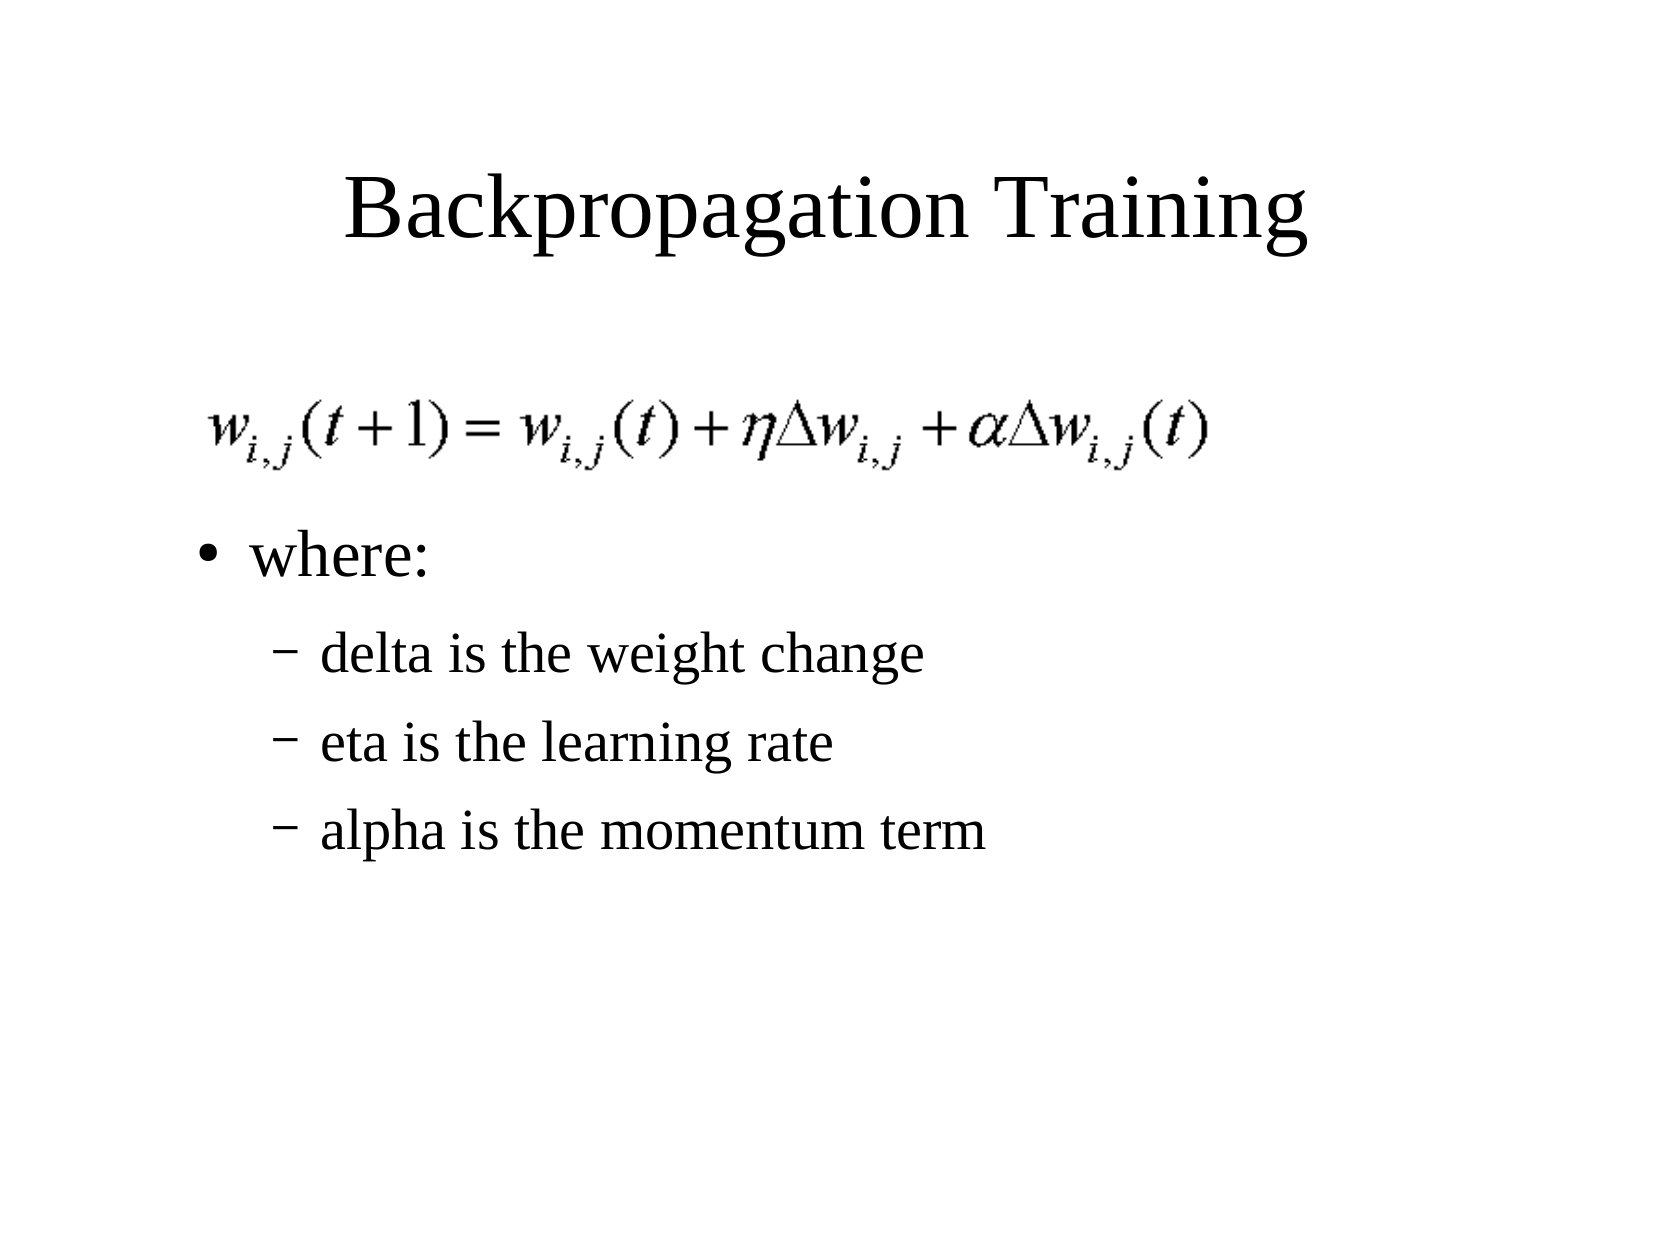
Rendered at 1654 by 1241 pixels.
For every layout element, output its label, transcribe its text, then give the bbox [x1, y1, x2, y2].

picture [201, 387, 1213, 478]
list where: delta is the weight change eta is the learning rate alpha is the momentum term [178, 517, 1591, 948]
title Backpropagation Training [121, 102, 1534, 311]
